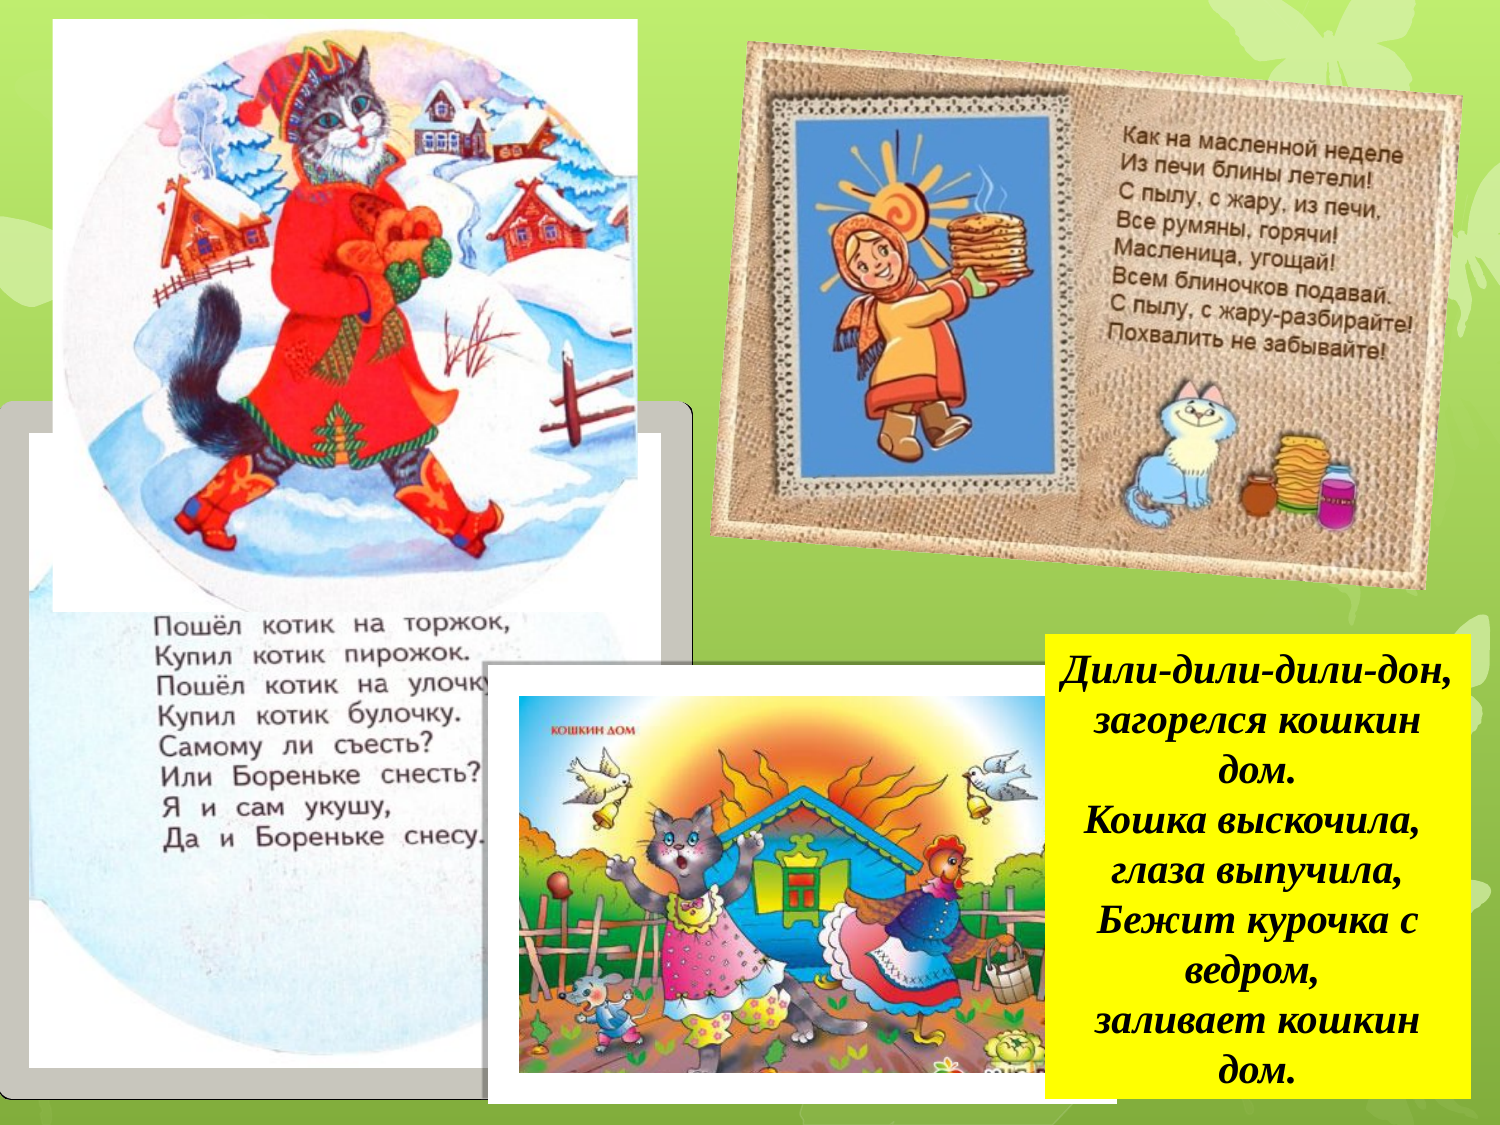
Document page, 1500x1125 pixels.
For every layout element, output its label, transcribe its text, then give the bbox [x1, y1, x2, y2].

picture [29, 19, 662, 1069]
picture [709, 40, 1463, 590]
picture [519, 696, 1045, 1073]
text_box Дили-дили-дили-дон, загорелся кошкин дом. Кошка выскочила, глаза выпучила, Бежит курочка с ведром, заливает кошкин дом. [1045, 634, 1471, 1099]
